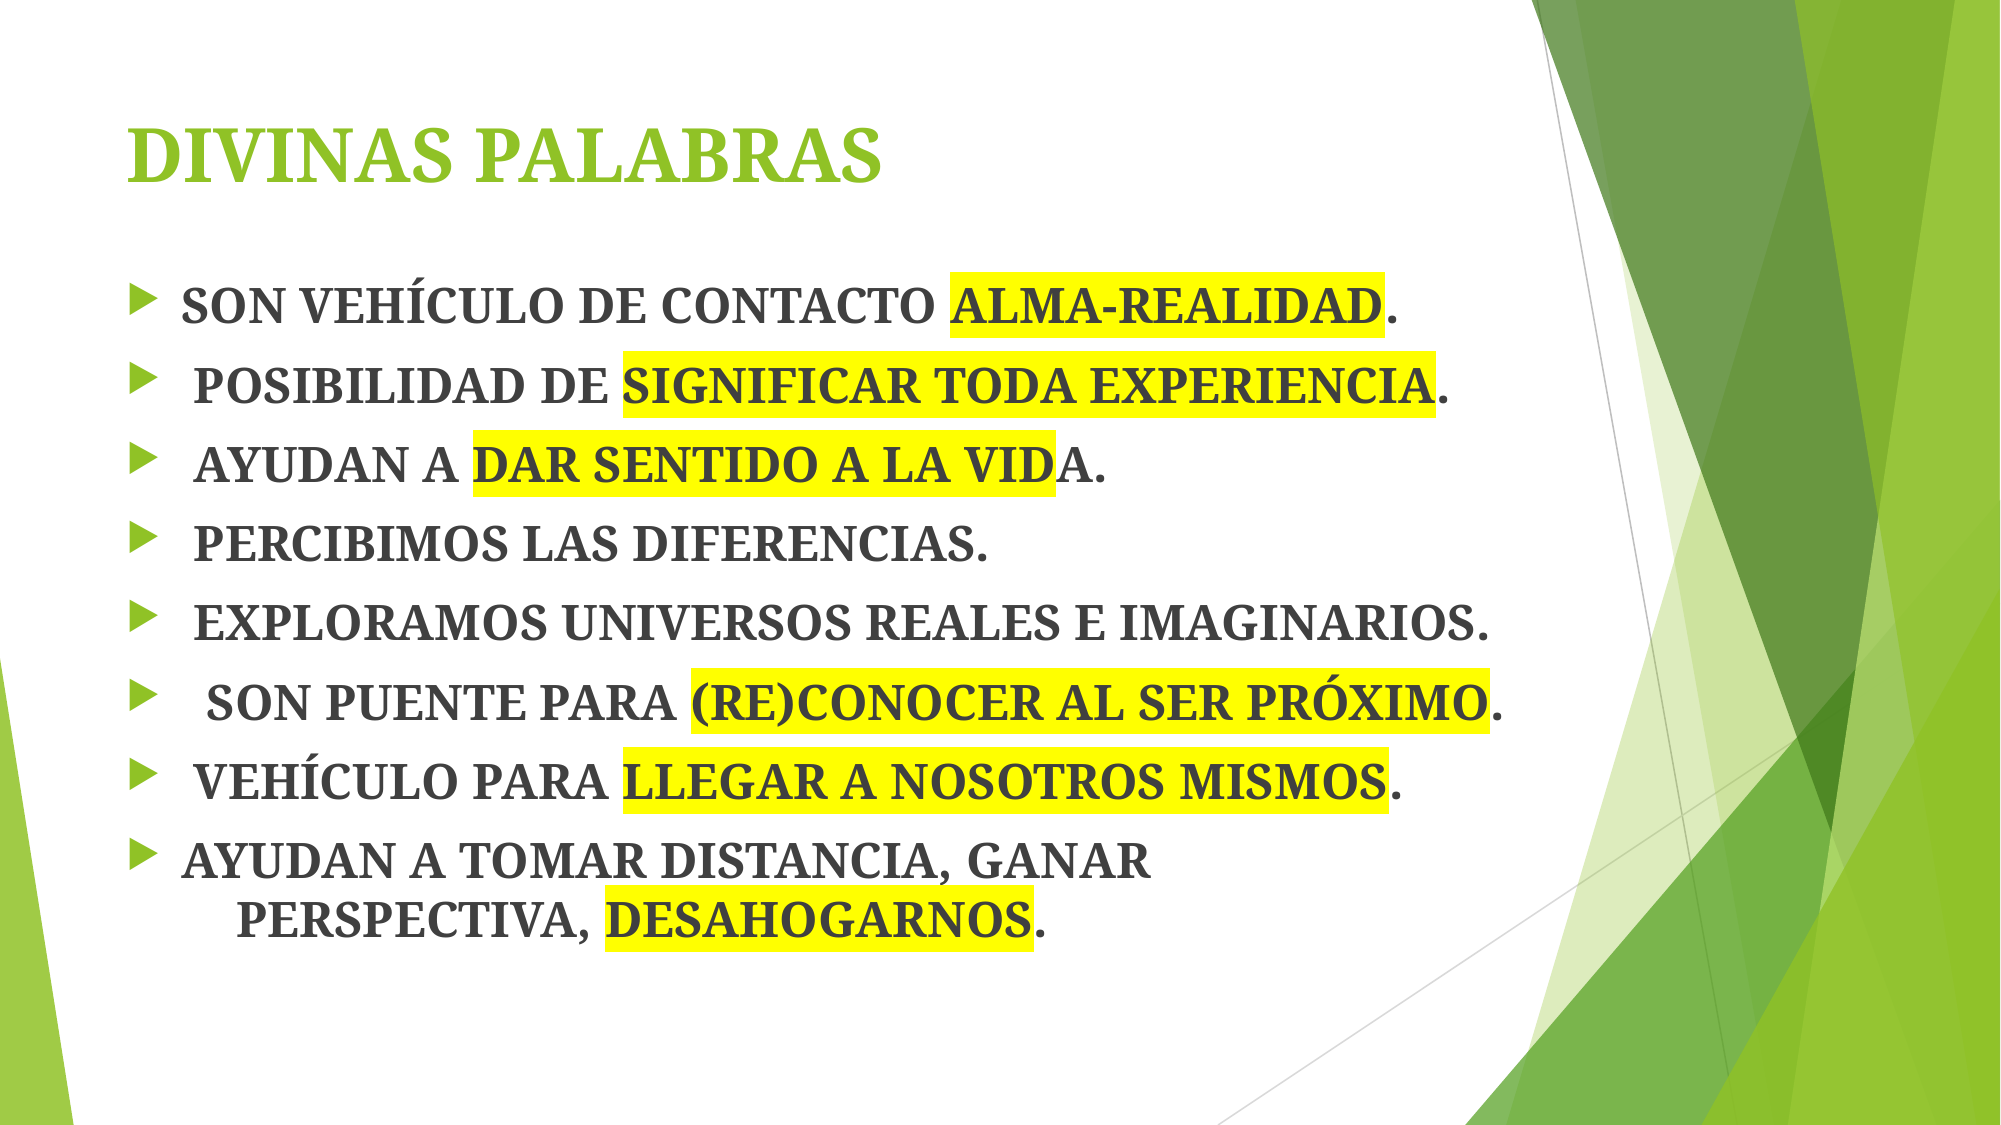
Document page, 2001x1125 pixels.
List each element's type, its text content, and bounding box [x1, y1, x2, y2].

list SON VEHÍCULO DE CONTACTO ALMA-REALIDAD. POSIBILIDAD DE SIGNIFICAR TODA EXPERIENCIA. AYUDAN A DAR SENTIDO A LA VIDA. PERCIBIMOS LAS DIFERENCIAS. EXPLORAMOS UNIVERSOS REALES E IMAGINARIOS. SON PUENTE PARA (RE)CONOCER AL SER PRÓXIMO. VEHÍCULO PARA LLEGAR A NOSOTROS MISMOS. AYUDAN A TOMAR DISTANCIA, GANAR PERSPECTIVA, DESAHOGARNOS. [111, 267, 1522, 992]
title DIVINAS PALABRAS [111, 99, 1522, 267]
